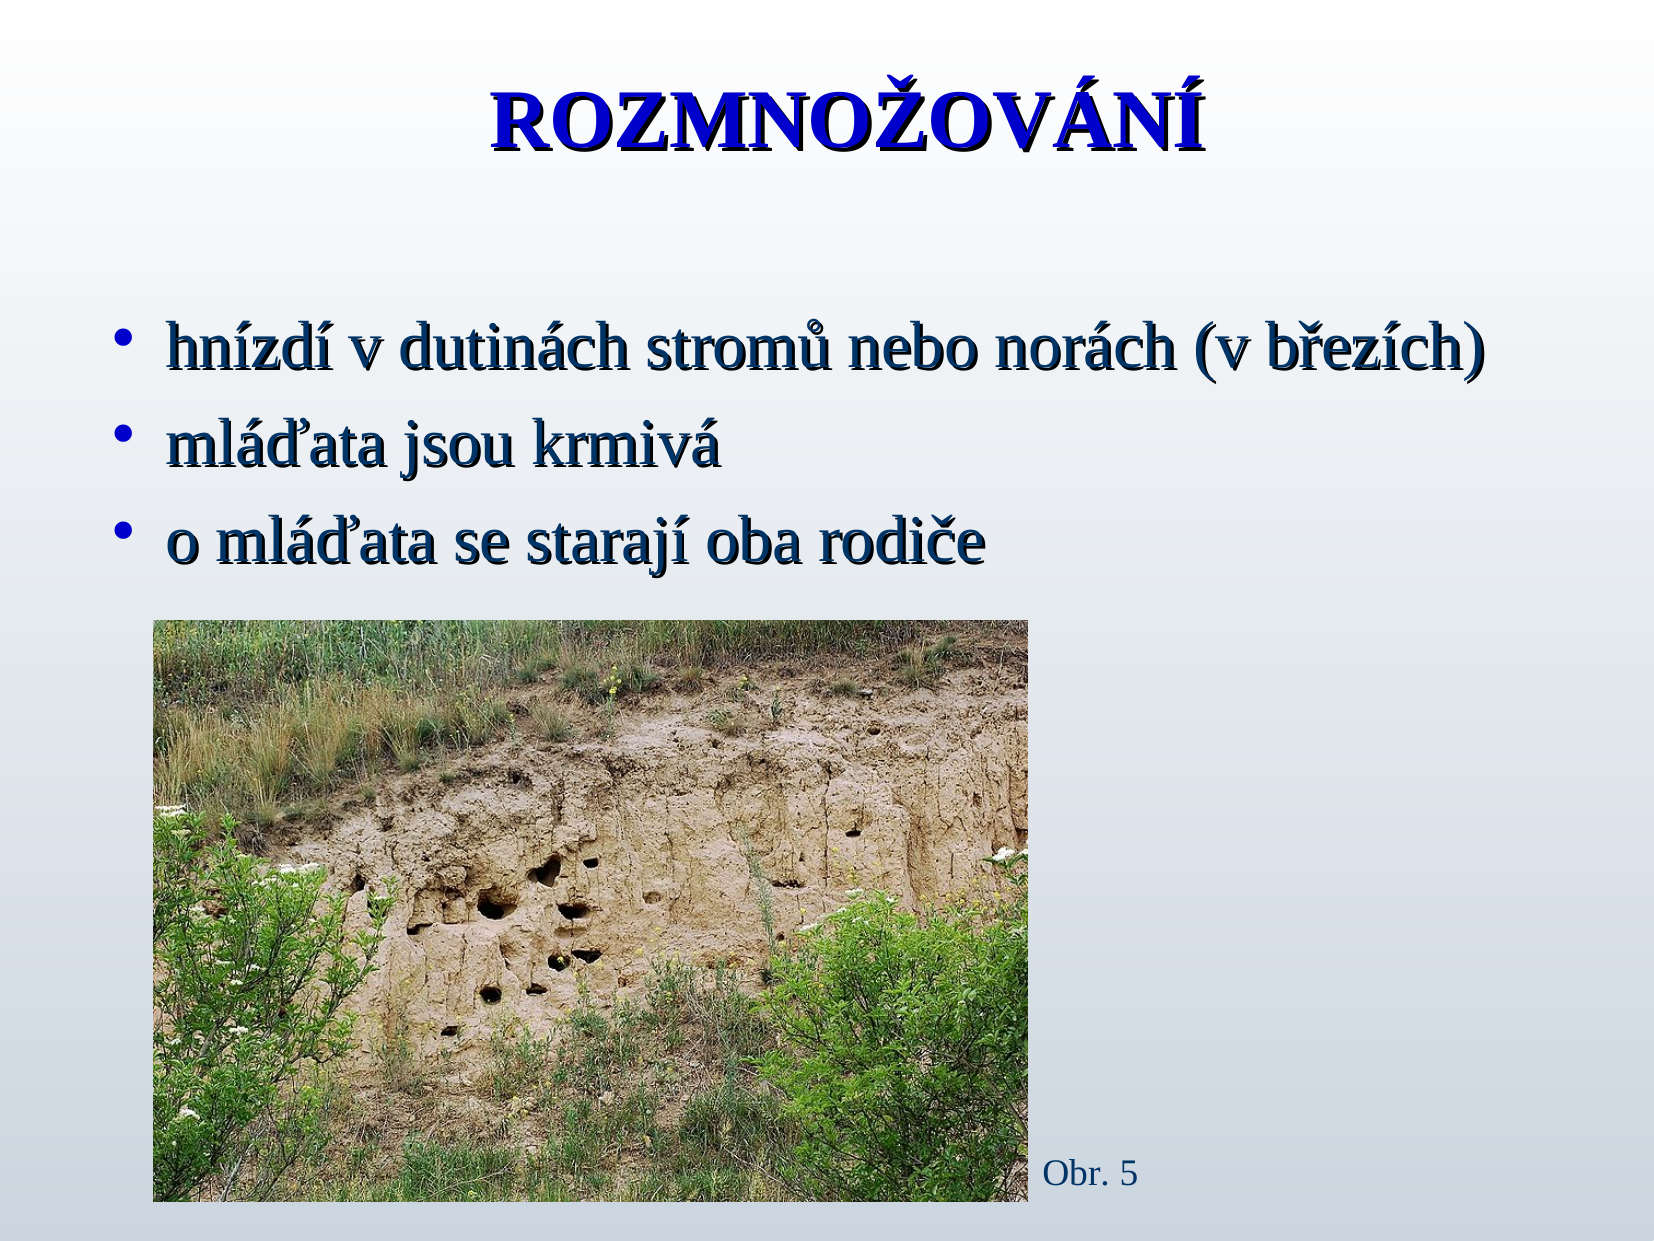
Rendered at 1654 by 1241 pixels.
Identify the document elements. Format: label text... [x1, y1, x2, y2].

text_box Obr. 5 [1027, 1139, 1217, 1201]
picture [153, 620, 1028, 1202]
list ROZMNOŽOVÁNÍ hnízdí v dutinách stromů nebo norách (v březích) mláďata jsou krmivá o mláďata se starají oba rodiče [94, 60, 1583, 1147]
